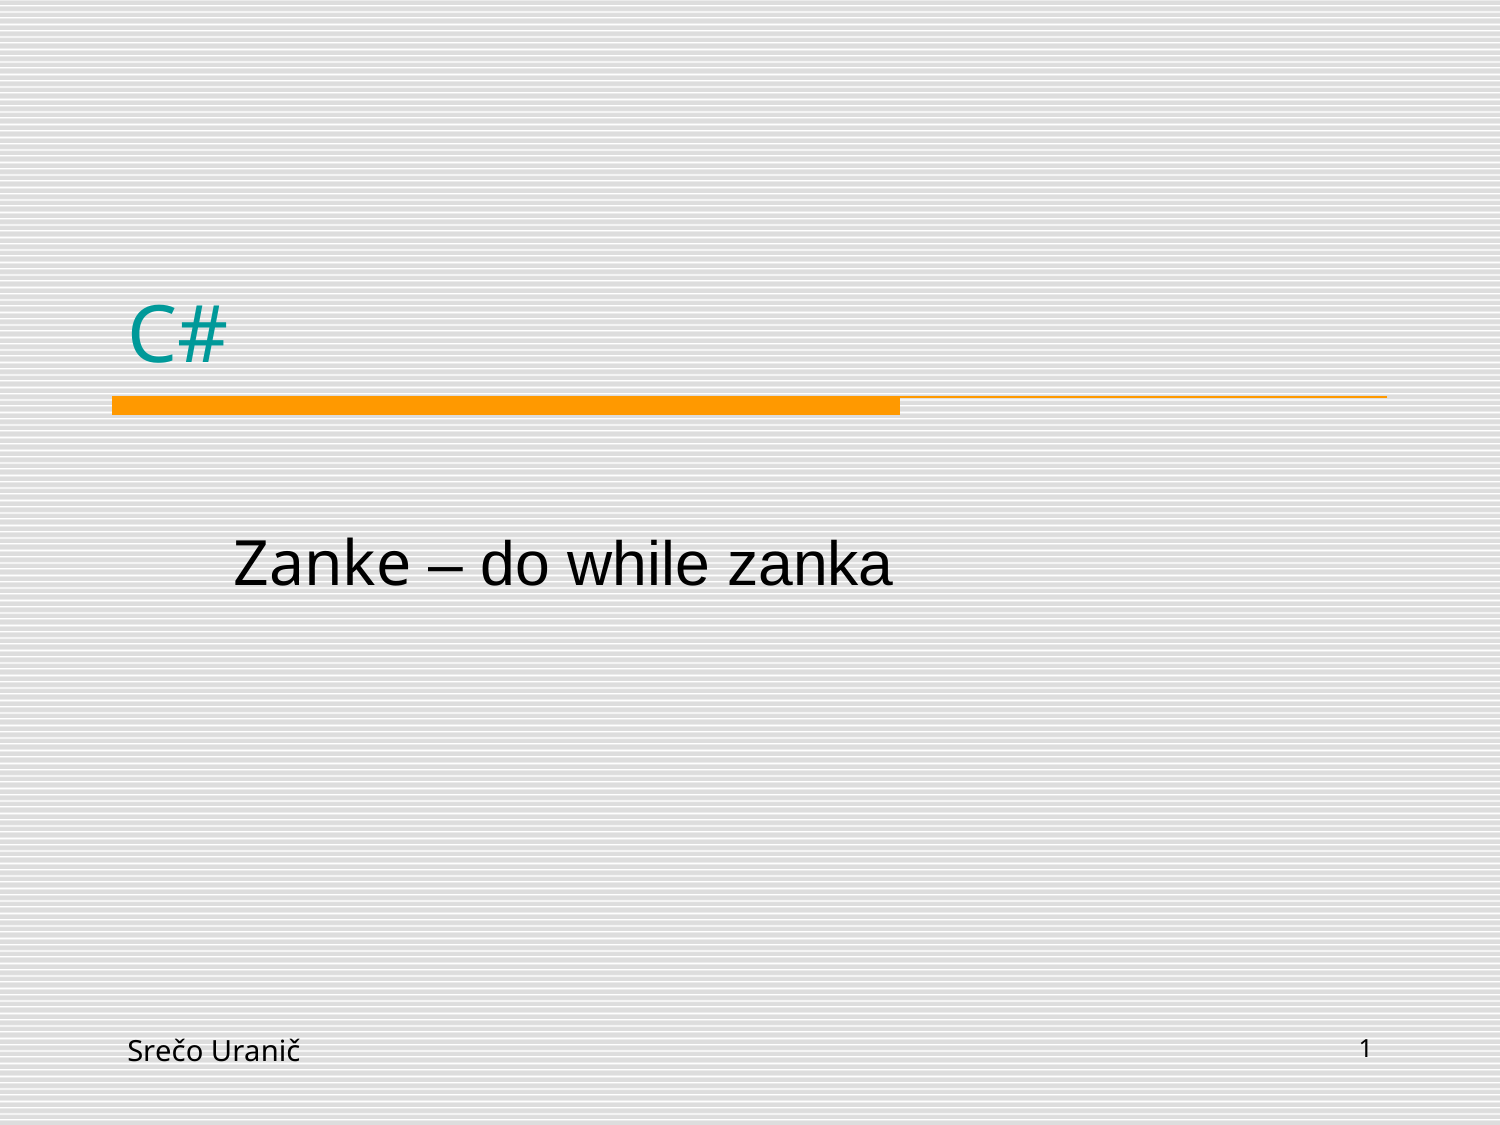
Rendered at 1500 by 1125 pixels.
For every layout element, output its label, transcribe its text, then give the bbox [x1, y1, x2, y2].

text_box <number> [1074, 1025, 1388, 1101]
title C# [112, 160, 1388, 386]
text_box Srečo Uranič [112, 1025, 426, 1101]
text_box Zanke – do while zanka [218, 515, 1369, 778]
picture [0, 0, 1500, 1125]
